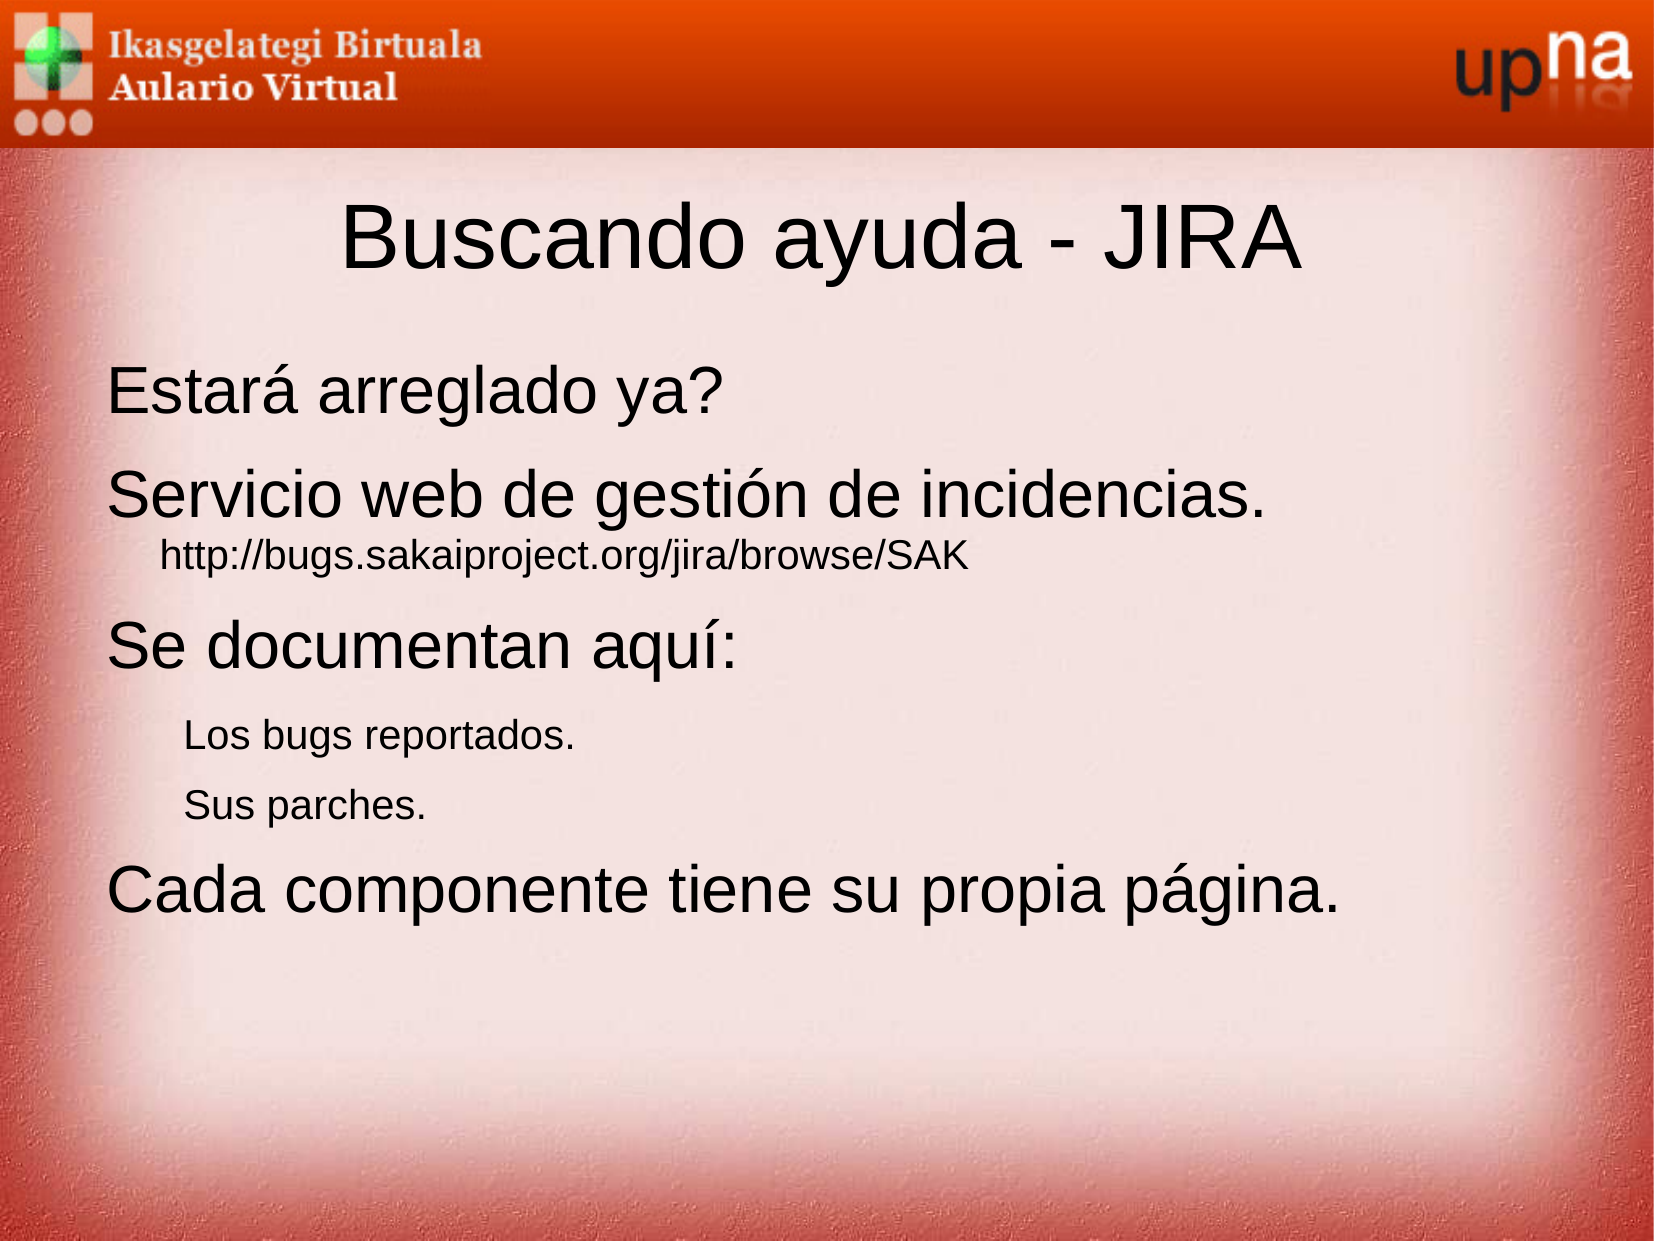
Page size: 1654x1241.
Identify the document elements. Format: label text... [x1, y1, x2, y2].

title Buscando ayuda - JIRA [77, 148, 1566, 326]
list Estará arreglado ya? Servicio web de gestión de incidencias. http://bugs.sakaiproject.org/jira/browse/SAK Se documentan aquí: Los bugs reportados. Sus parches. Cada componente tiene su propia página. [88, 352, 1577, 1093]
picture [0, 0, 1654, 1241]
